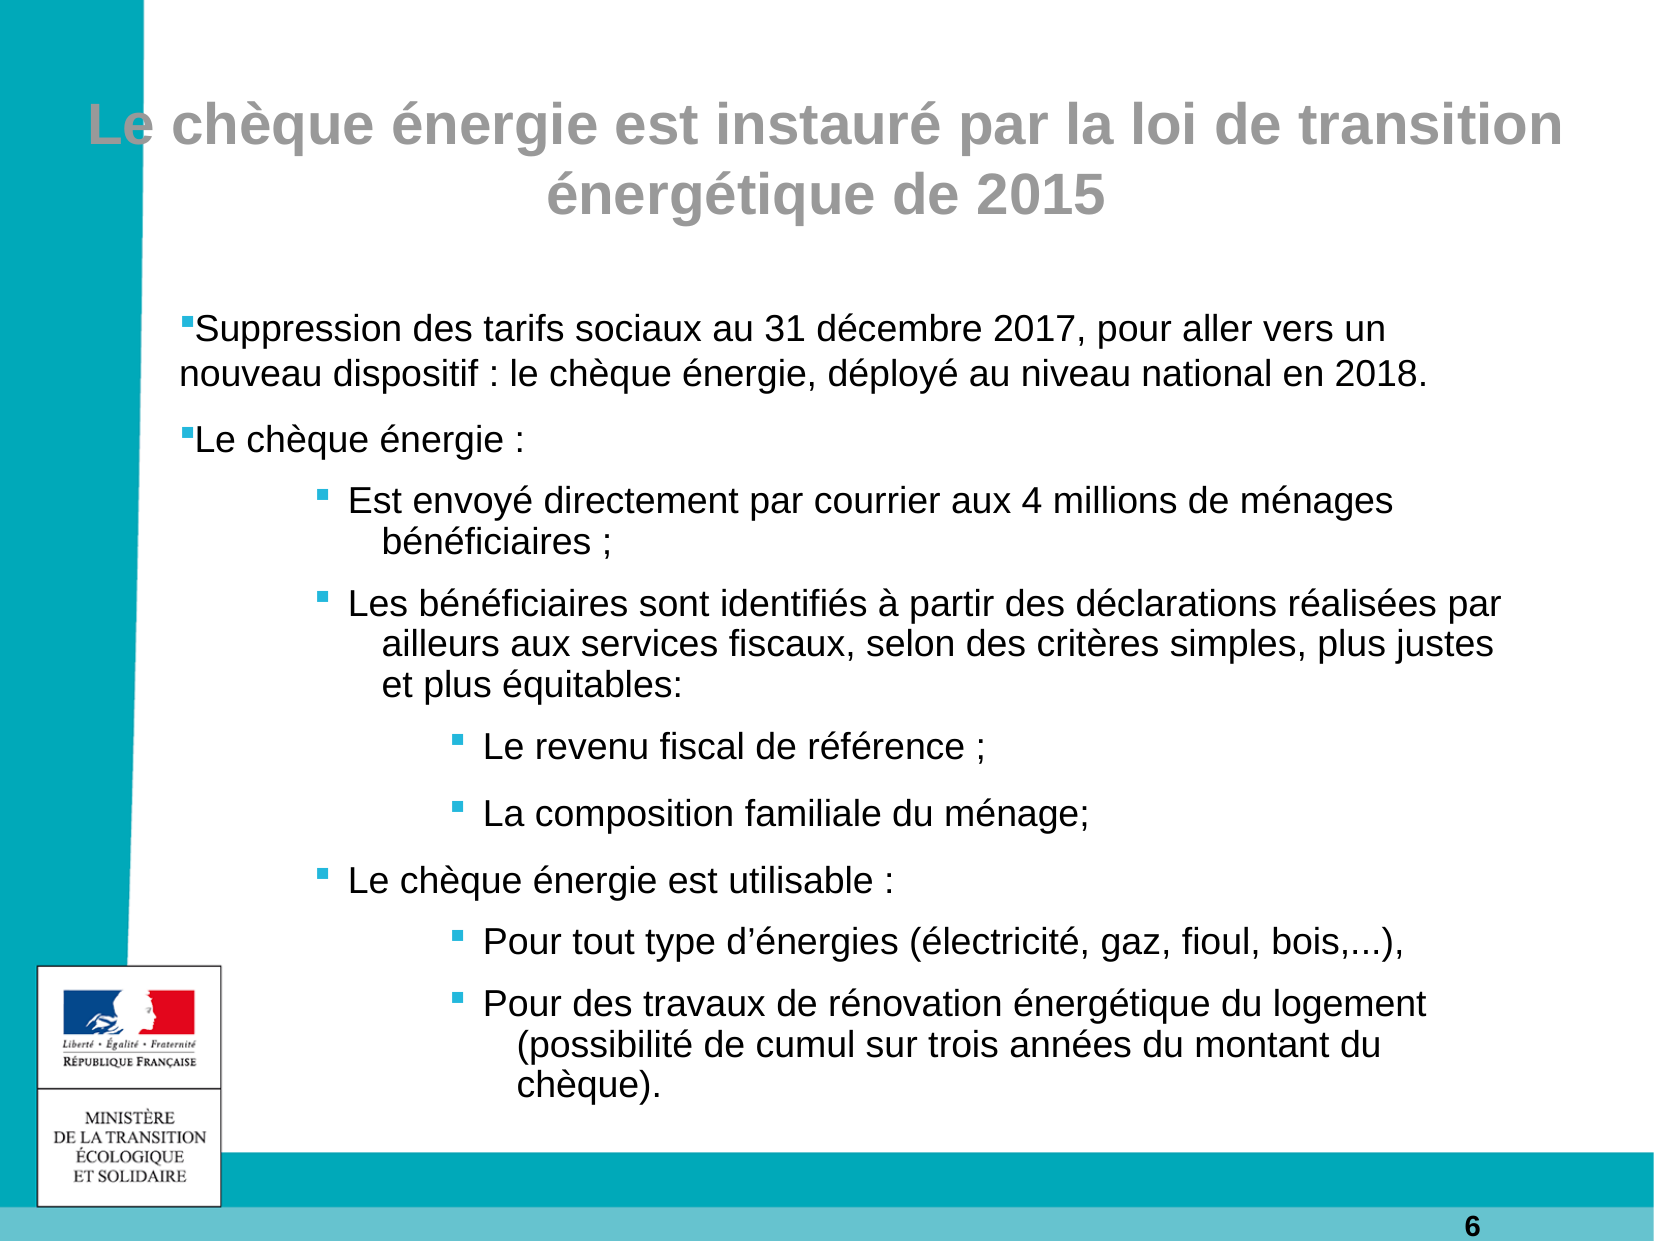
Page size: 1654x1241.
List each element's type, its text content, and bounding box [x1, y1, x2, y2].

title Le chèque énergie est instauré par la loi de transition énergétique de 2015 [82, 49, 1571, 257]
text_box [1464, 1207, 1629, 1241]
list Suppression des tarifs sociaux au 31 décembre 2017, pour aller vers un nouveau dispositif : le chèque énergie, déployé au niveau national en 2018. Le chèque énergie : Est envoyé directement par courrier aux 4 millions de ménages bénéficiaires ; Les bénéficiaires sont identifiés à partir des déclarations réalisées par ailleurs aux services fiscaux, selon des critères simples, plus justes et plus équitables: Le revenu fiscal de référence ; La composition familiale du ménage; Le chèque énergie est utilisable : Pour tout type d’énergies (électricité, gaz, fioul, bois,...), Pour des travaux de rénovation énergétique du logement (possibilité de cumul sur trois années du montant du chèque). [179, 236, 1509, 1109]
